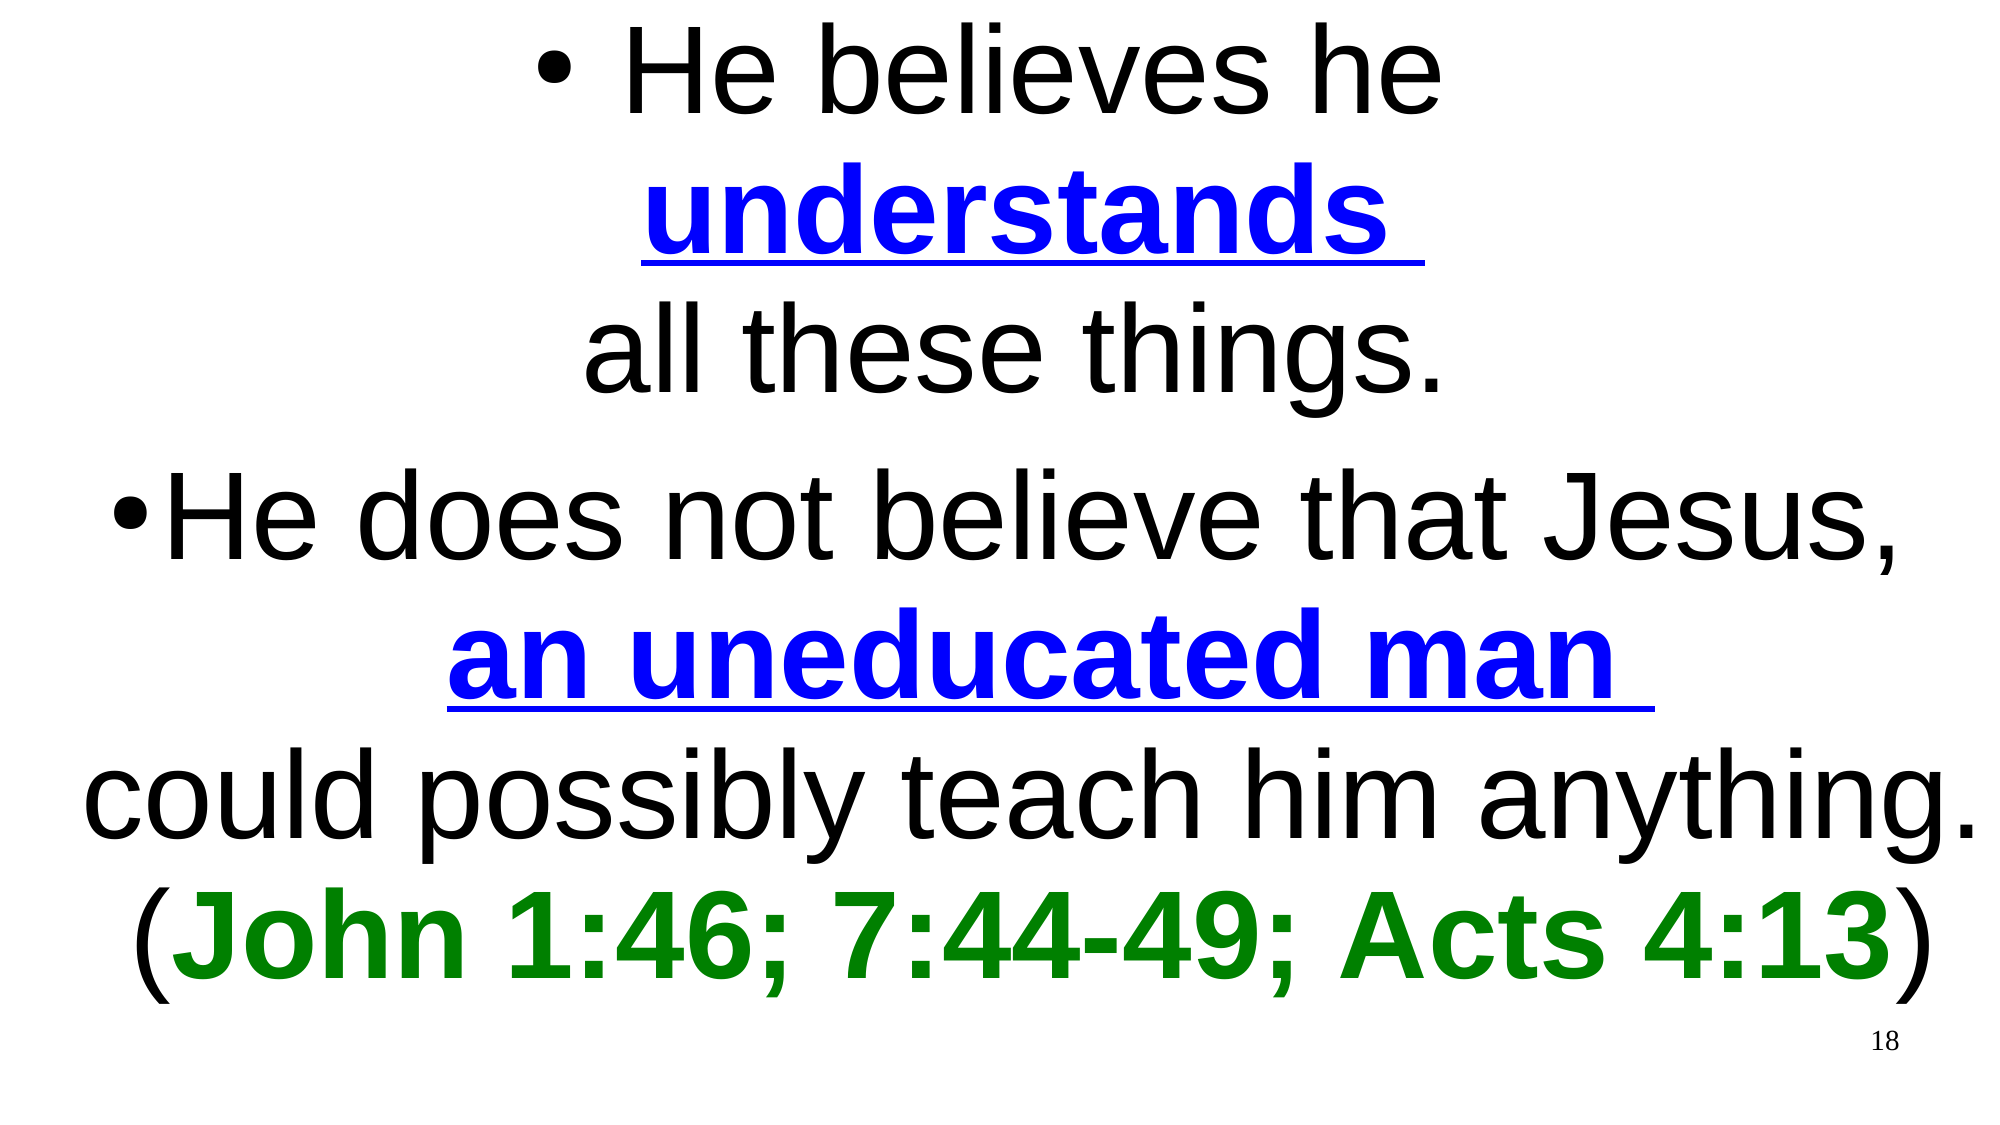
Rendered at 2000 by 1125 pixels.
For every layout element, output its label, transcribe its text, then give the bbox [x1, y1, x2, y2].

list He believes he understands all these things. He does not believe that Jesus, an uneducated man could possibly teach him anything. (John 1:46; 7:44-49; Acts 4:13) [0, 0, 1996, 1123]
